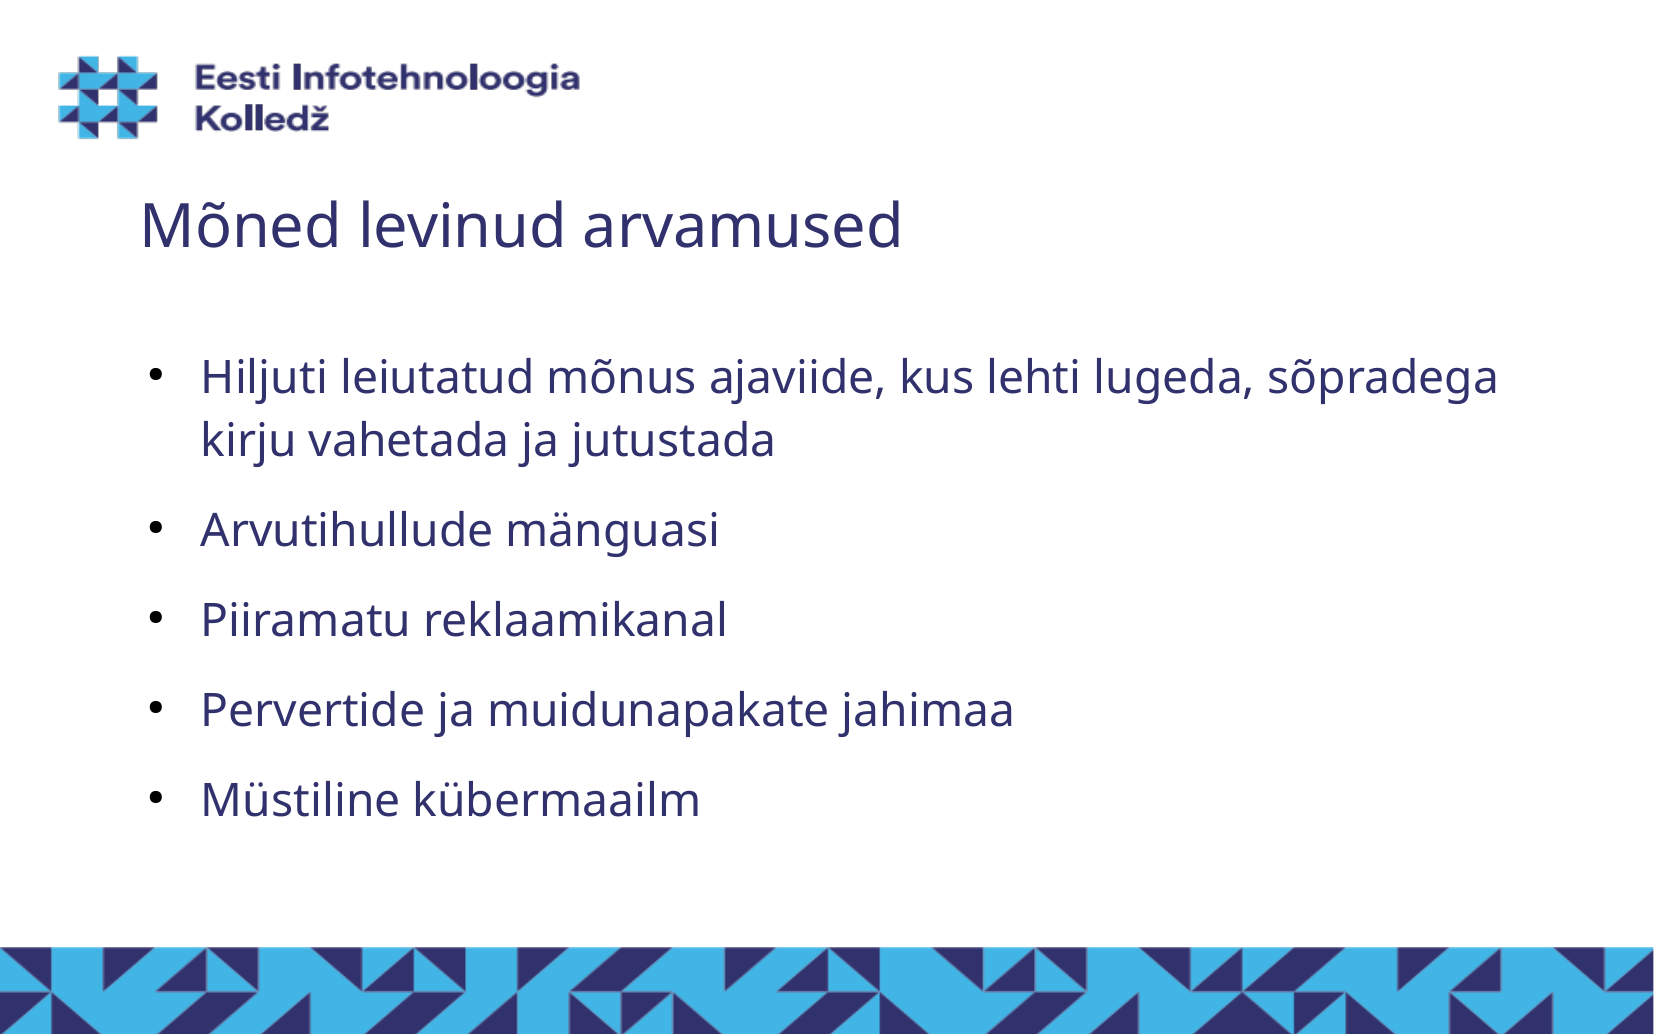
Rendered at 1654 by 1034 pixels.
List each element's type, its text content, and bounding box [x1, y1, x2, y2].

title Mõned levinud arvamused [139, 137, 1548, 310]
list Hiljuti leiutatud mõnus ajaviide, kus lehti lugeda, sõpradega kirju vahetada ja jutustada Arvutihullude mänguasi Piiramatu reklaamikanal Pervertide ja muidunapakate jahimaa Müstiline kübermaailm [129, 344, 1548, 926]
